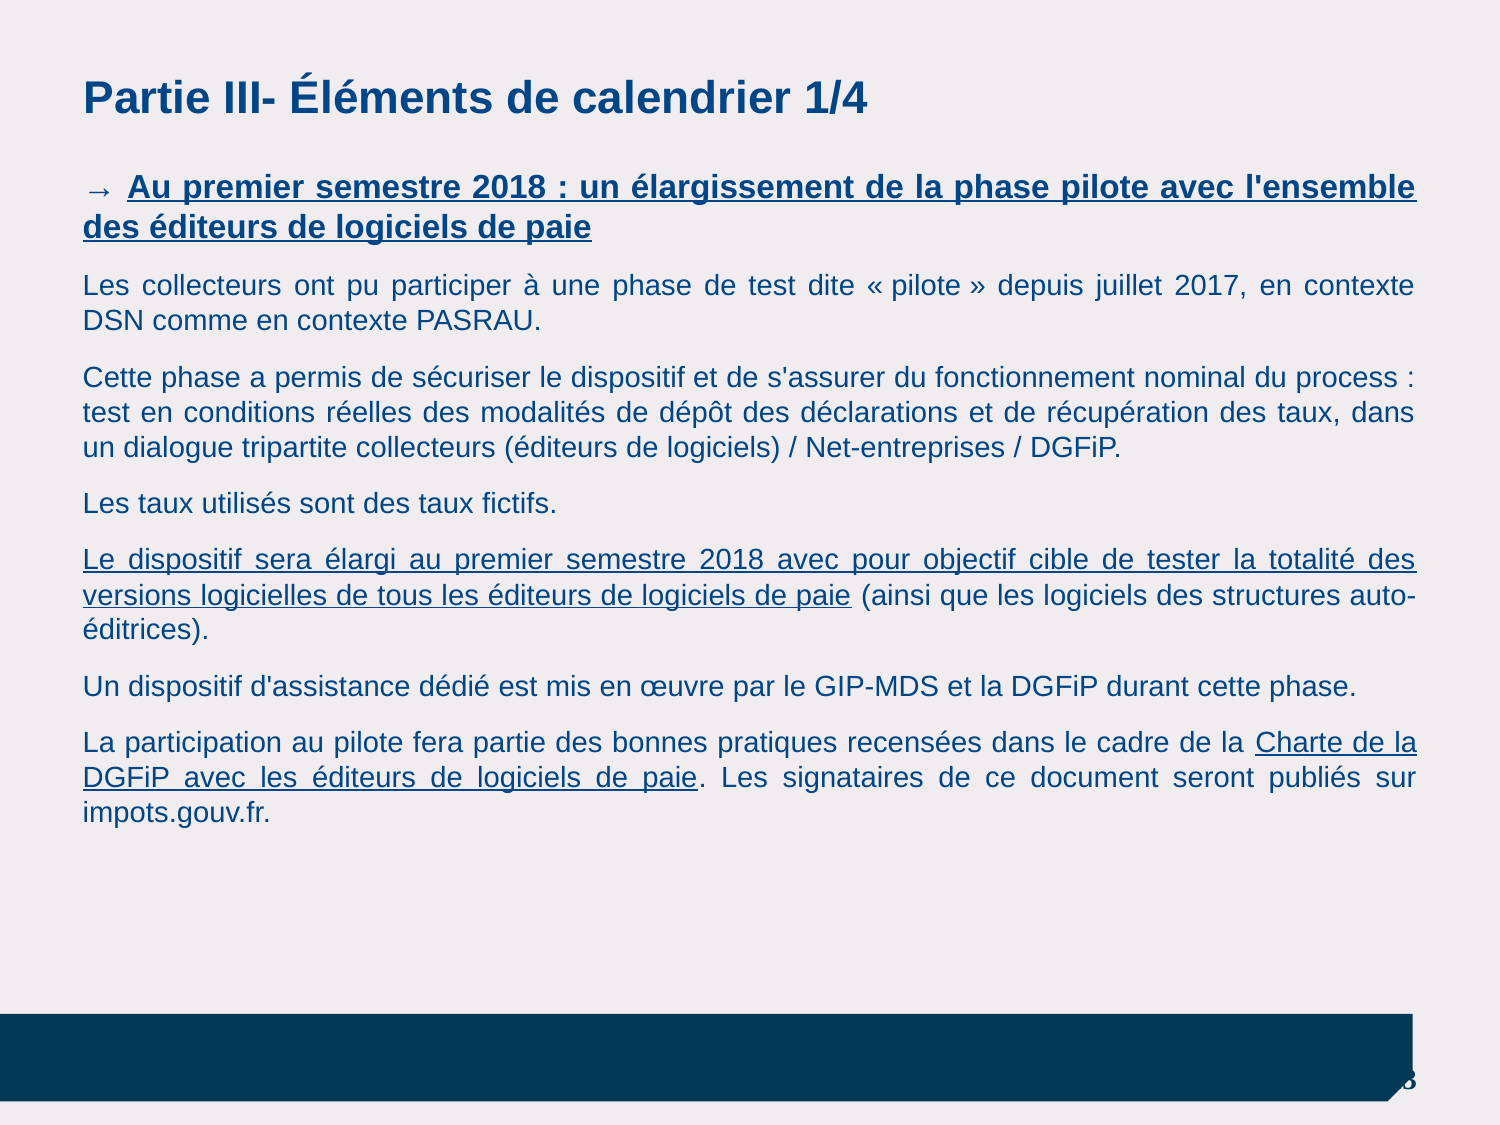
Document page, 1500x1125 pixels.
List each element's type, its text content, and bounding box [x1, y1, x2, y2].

list → Au premier semestre 2018 : un élargissement de la phase pilote avec l'ensemble des éditeurs de logiciels de paie Les collecteurs ont pu participer à une phase de test dite « pilote » depuis juillet 2017, en contexte DSN comme en contexte PASRAU. Cette phase a permis de sécuriser le dispositif et de s'assurer du fonctionnement nominal du process : test en conditions réelles des modalités de dépôt des déclarations et de récupération des taux, dans un dialogue tripartite collecteurs (éditeurs de logiciels) / Net-entreprises / DGFiP. Les taux utilisés sont des taux fictifs. Le dispositif sera élargi au premier semestre 2018 avec pour objectif cible de tester la totalité des versions logicielles de tous les éditeurs de logiciels de paie (ainsi que les logiciels des structures auto-éditrices). Un dispositif d'assistance dédié est mis en œuvre par le GIP-MDS et la DGFiP durant cette phase. La participation au pilote fera partie des bonnes pratiques recensées dans le cadre de la Charte de la DGFiP avec les éditeurs de logiciels de paie. Les signataires de ce document seront publiés sur impots.gouv.fr. [82, 165, 1418, 993]
title Partie III- Éléments de calendrier 1/4 [83, 42, 1400, 154]
text_box [0, 1013, 1413, 1102]
